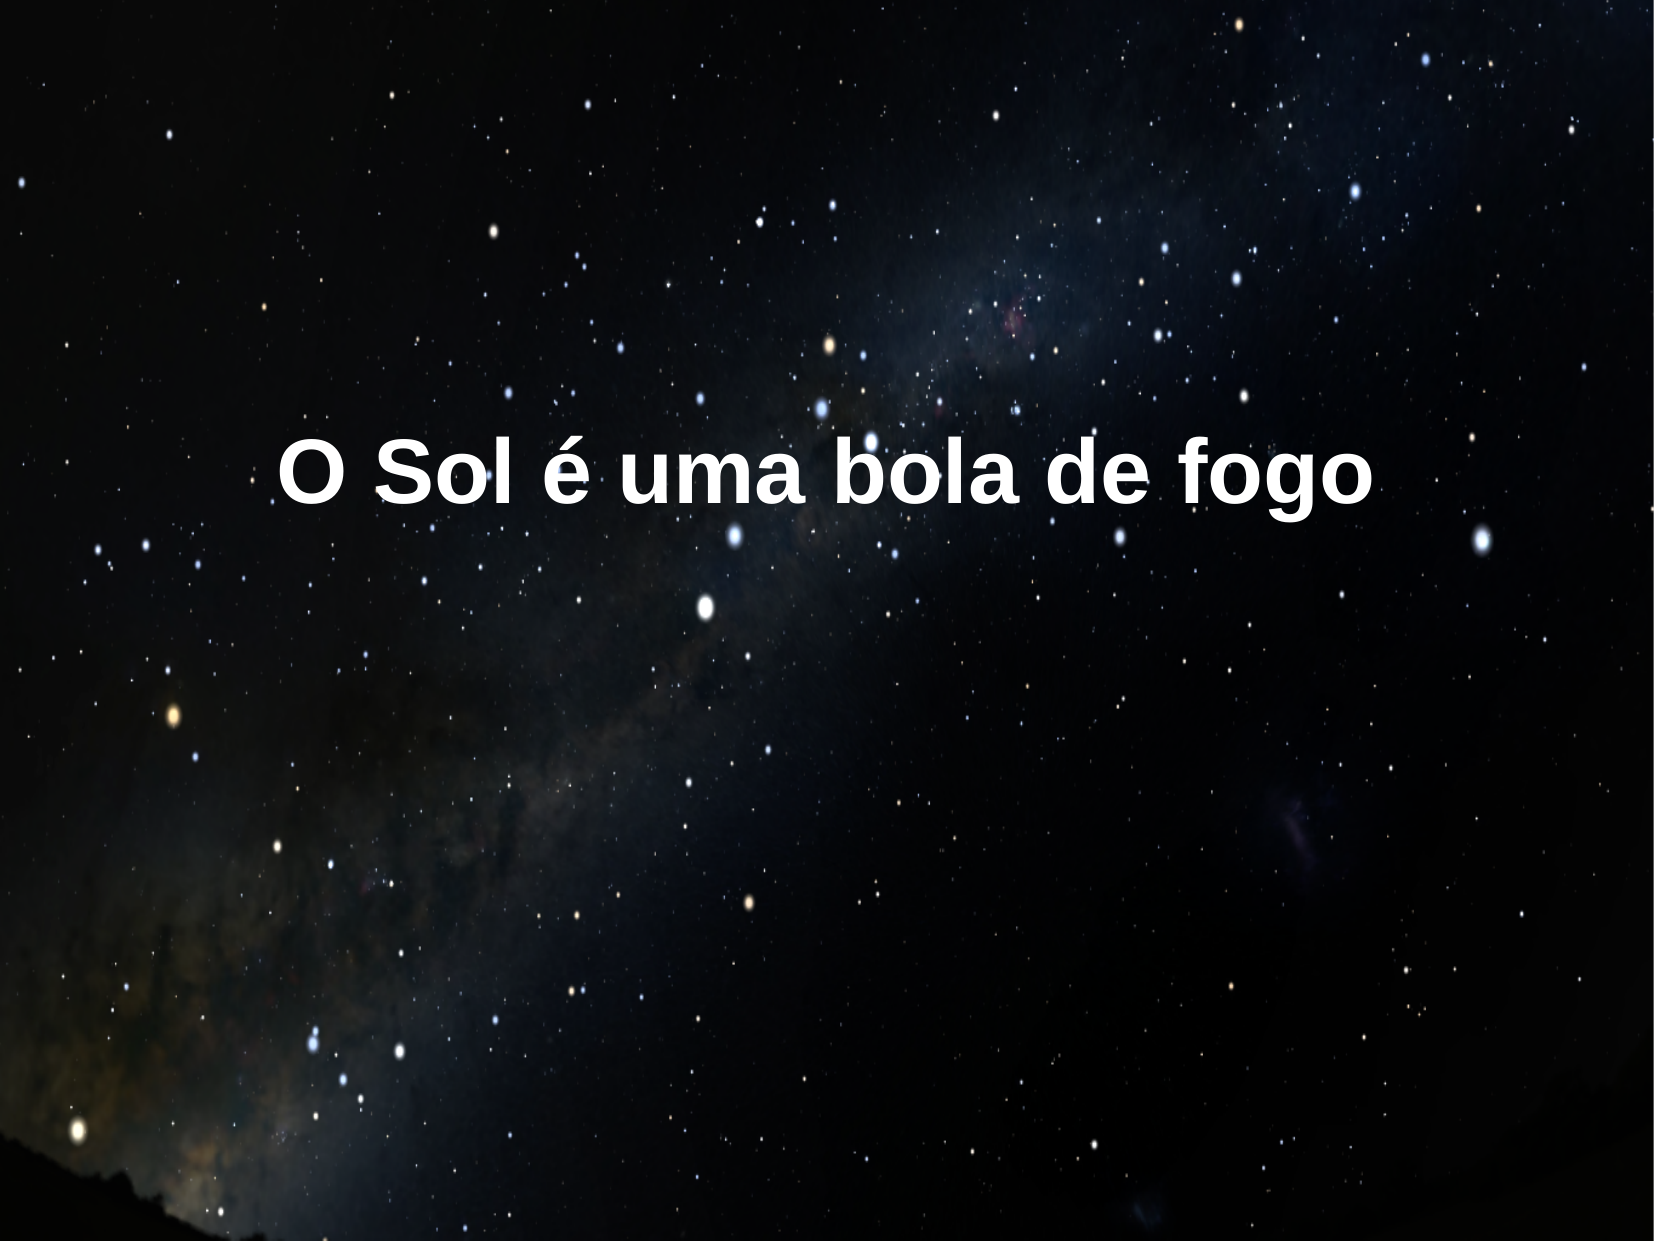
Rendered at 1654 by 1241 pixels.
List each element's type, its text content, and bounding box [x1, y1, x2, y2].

picture [0, 0, 1654, 1241]
title O Sol é uma bola de fogo [82, 368, 1571, 576]
